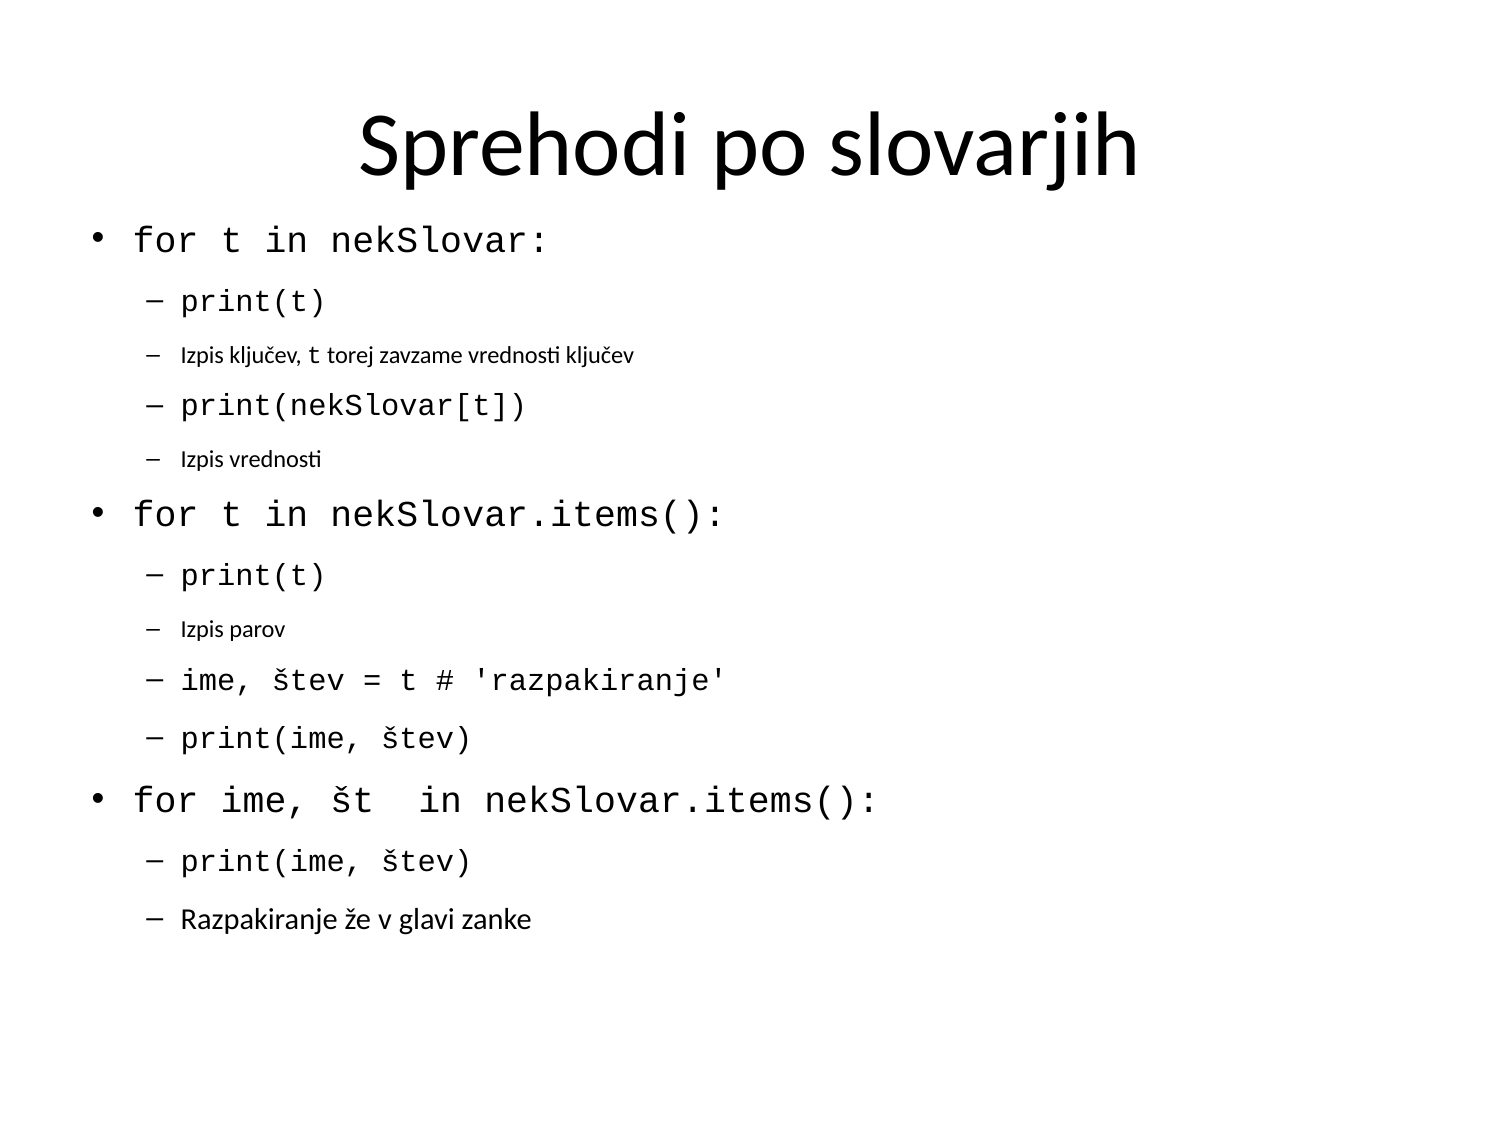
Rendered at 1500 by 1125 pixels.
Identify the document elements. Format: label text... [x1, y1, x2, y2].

title Sprehodi po slovarjih [75, 45, 1425, 233]
list for t in nekSlovar: print(t) Izpis ključev, t torej zavzame vrednosti ključev print(nekSlovar[t]) Izpis vrednosti for t in nekSlovar.items(): print(t) Izpis parov ime, štev = t # 'razpakiranje' print(ime, štev) for ime, št in nekSlovar.items(): print(ime, štev) Razpakiranje že v glavi zanke [76, 208, 1427, 951]
